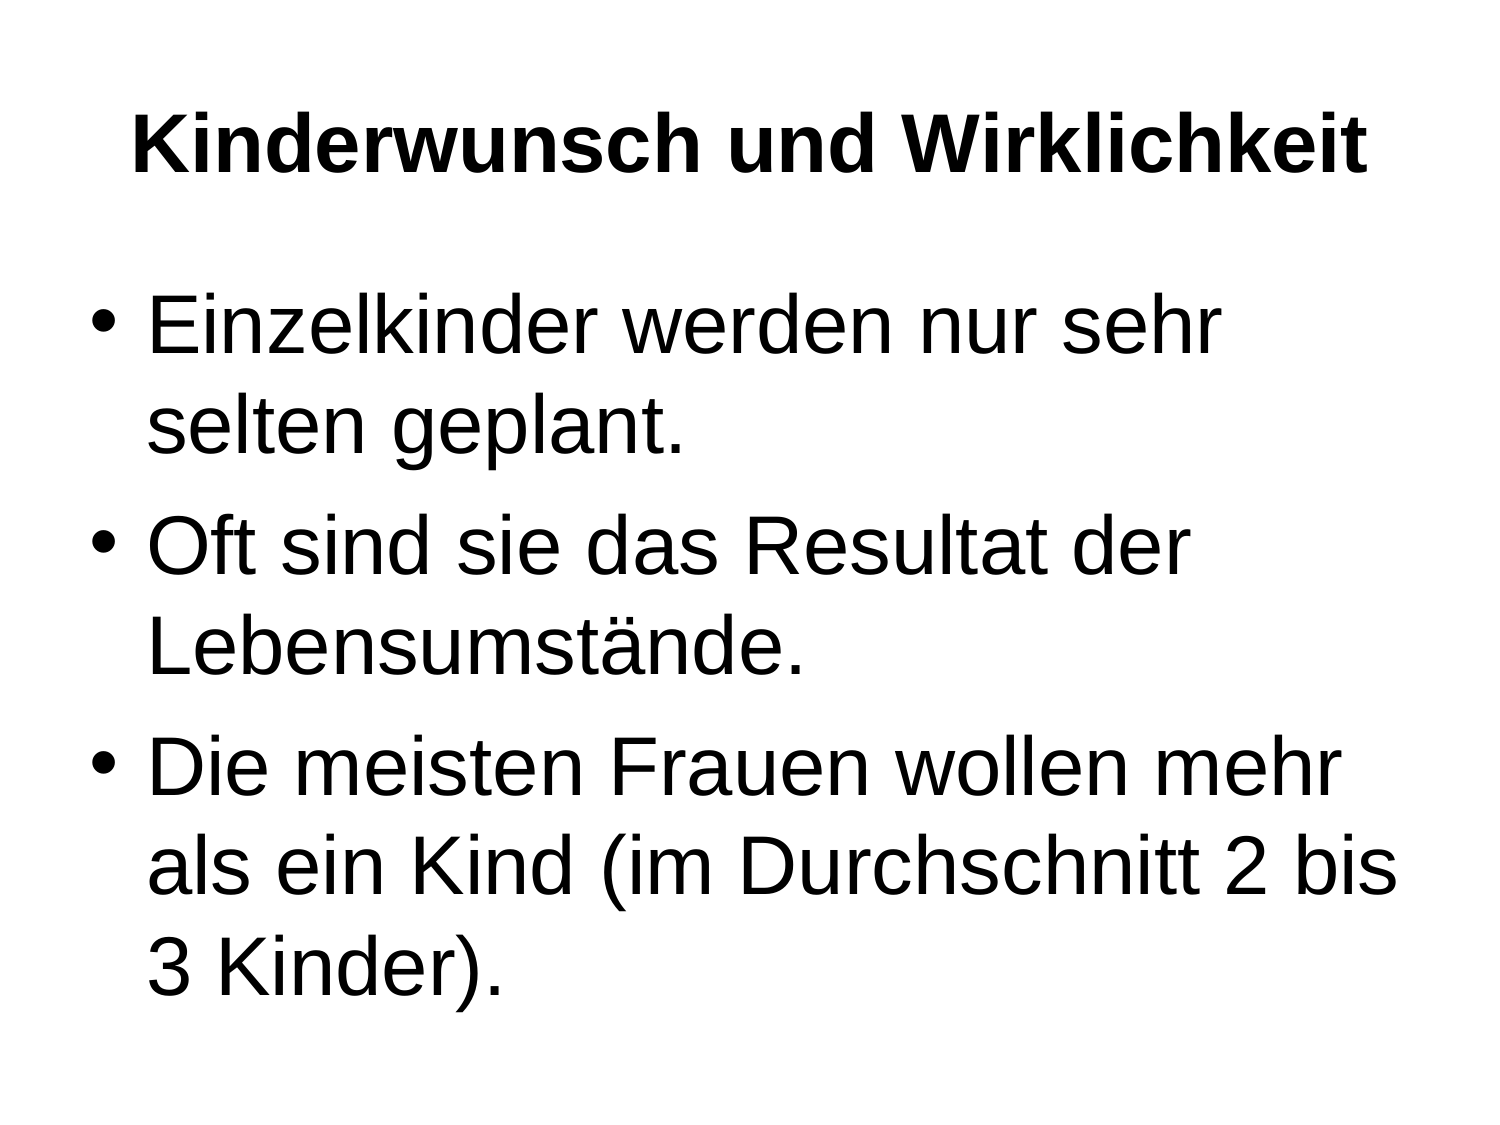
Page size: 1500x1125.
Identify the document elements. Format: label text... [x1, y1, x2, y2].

title Kinderwunsch und Wirklichkeit [75, 45, 1426, 233]
list Einzelkinder werden nur sehr selten geplant. Oft sind sie das Resultat der Lebensumstände. Die meisten Frauen wollen mehr als ein Kind (im Durchschnitt 2 bis 3 Kinder). [75, 262, 1426, 1005]
